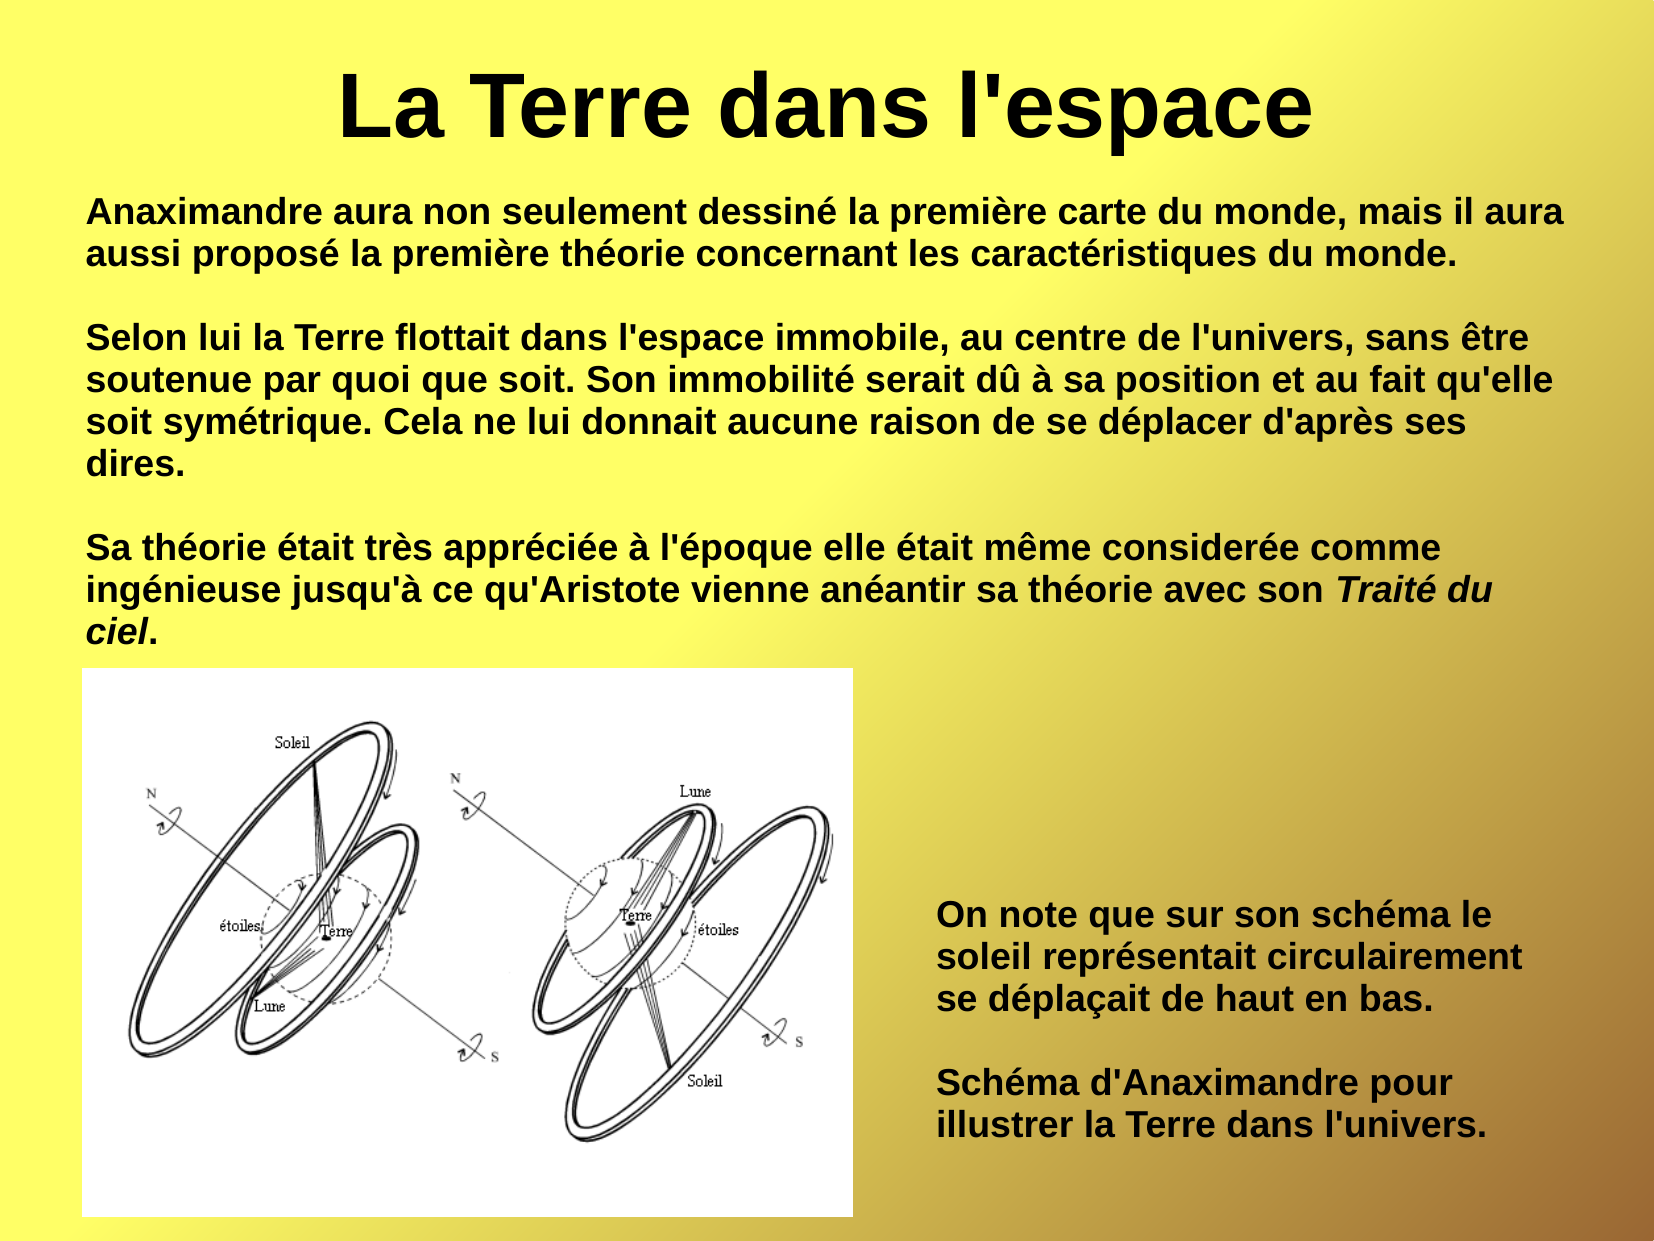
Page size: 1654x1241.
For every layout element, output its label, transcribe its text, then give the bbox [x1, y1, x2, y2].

picture [82, 668, 853, 1217]
text_box Anaximandre aura non seulement dessiné la première carte du monde, mais il aura aussi proposé la première théorie concernant les caractéristiques du monde. Selon lui la Terre flottait dans l'espace immobile, au centre de l'univers, sans être soutenue par quoi que soit. Son immobilité serait dû à sa position et au fait qu'elle soit symétrique. Cela ne lui donnait aucune raison de se déplacer d'après ses dires. Sa théorie était très appréciée à l'époque elle était même considerée comme ingénieuse jusqu'à ce qu'Aristote vienne anéantir sa théorie avec son Traité du ciel. [70, 182, 1583, 674]
text_box On note que sur son schéma le soleil représentait circulairement se déplaçait de haut en bas. Schéma d'Anaximandre pour illustrer la Terre dans l'univers. [921, 885, 1571, 1161]
text_box La Terre dans l'espace [0, 47, 1654, 165]
